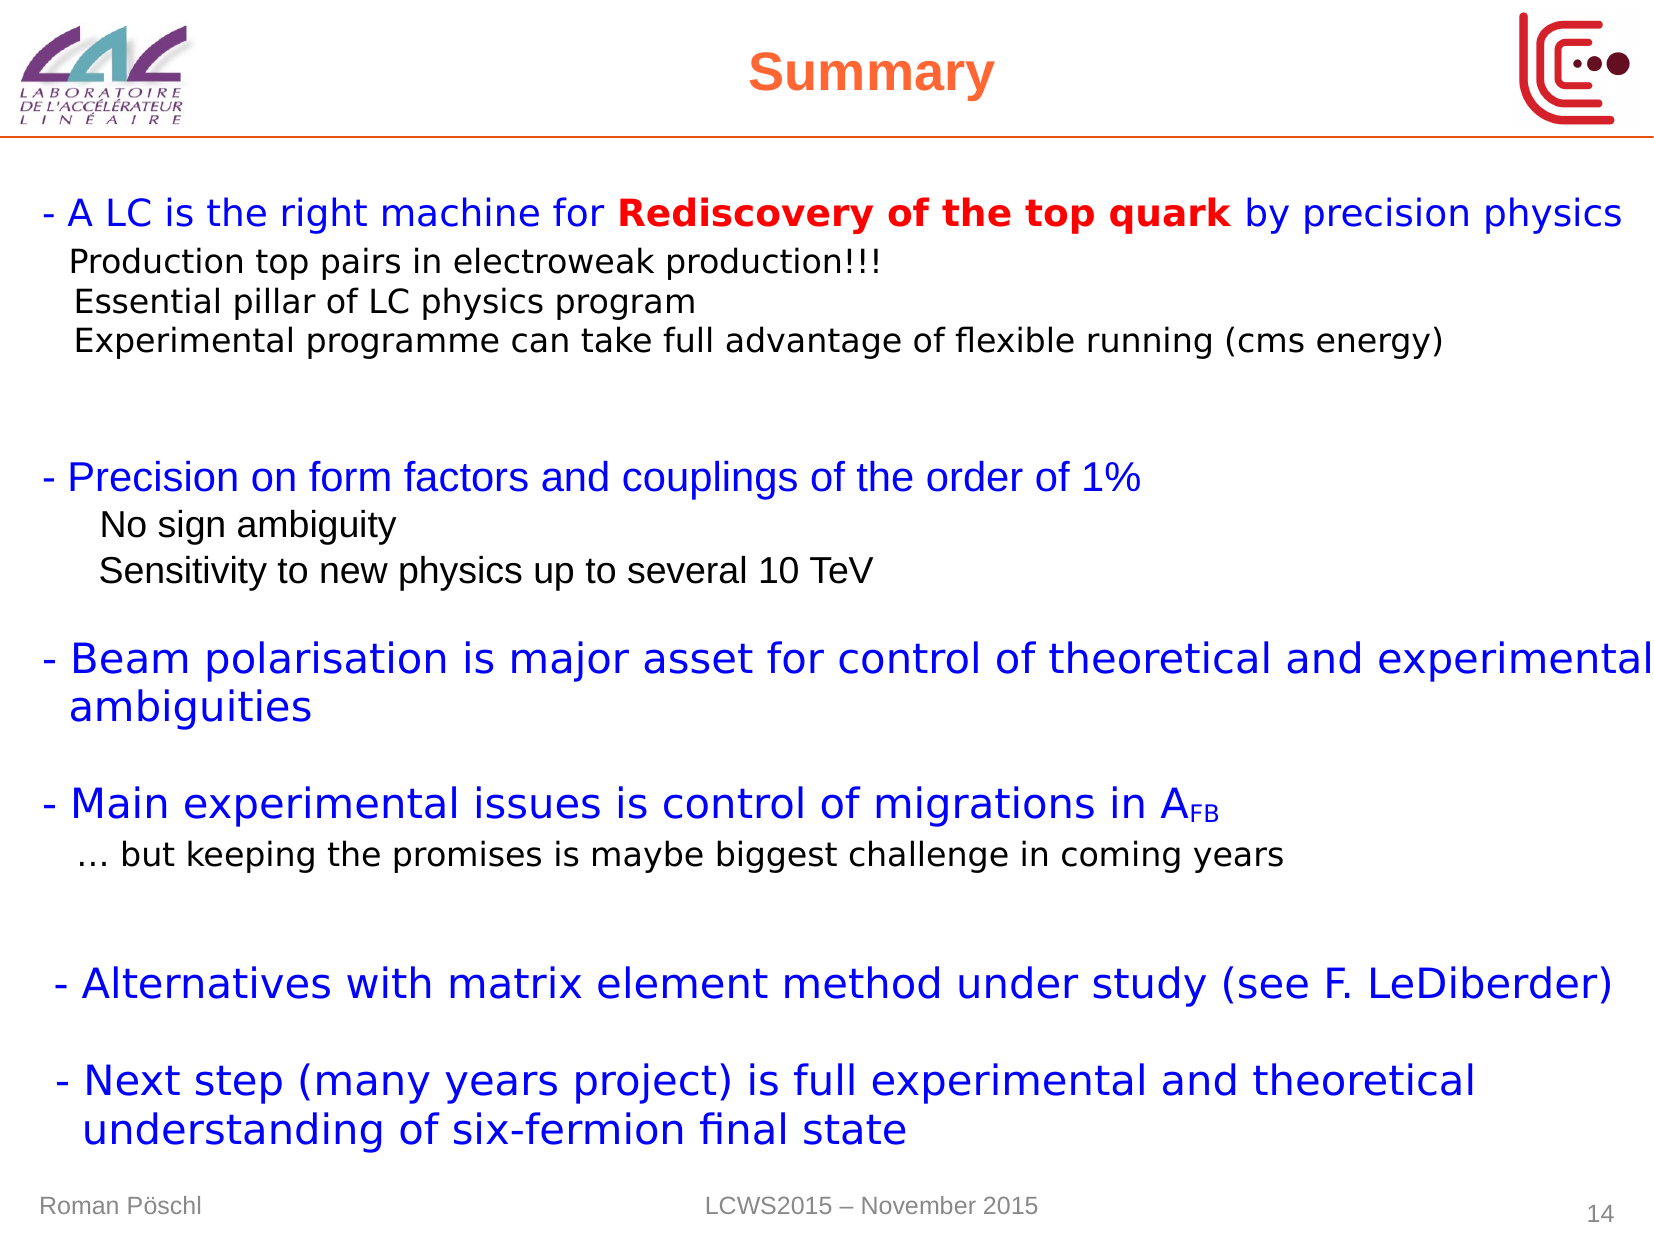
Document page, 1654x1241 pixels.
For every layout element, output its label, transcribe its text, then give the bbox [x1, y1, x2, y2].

picture [1508, 2, 1641, 135]
title Summary [128, 29, 1617, 113]
picture [17, 22, 199, 127]
text_box - A LC is the right machine for Rediscovery of the top quark by precision physics Production top pairs in electroweak production!!! Essential pillar of LC physics program Experimental programme can take full advantage of flexible running (cms energy) - Precision on form factors and couplings of the order of 1% No sign ambiguity Sensitivity to new physics up to several 10 TeV - Beam polarisation is major asset for control of theoretical and experimental ambiguities - Main experimental issues is control of migrations in AFB … but keeping the promises is maybe biggest challenge in coming years - Alternatives with matrix element method under study (see F. LeDiberder) - Next step (many years project) is full experimental and theoretical understanding of six-fermion final state [27, 183, 1654, 1241]
